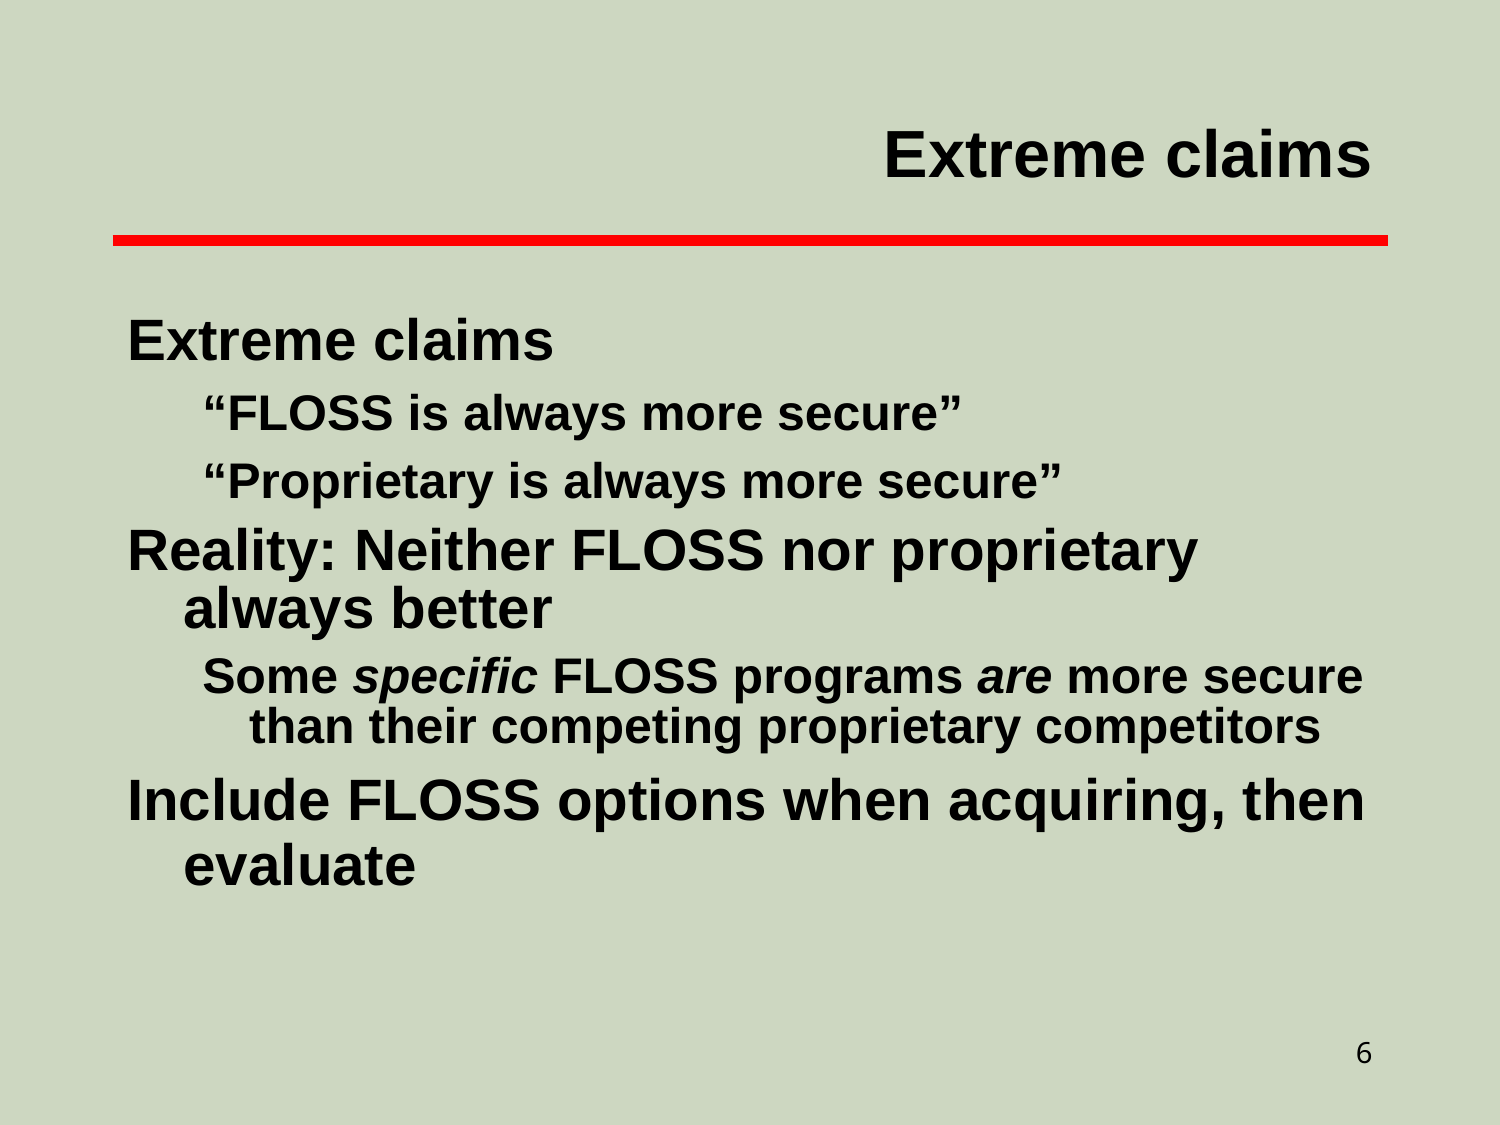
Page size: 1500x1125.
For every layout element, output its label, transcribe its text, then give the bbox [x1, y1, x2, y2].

list Extreme claims “FLOSS is always more secure” “Proprietary is always more secure” Reality: Neither FLOSS nor proprietary always better Some specific FLOSS programs are more secure than their competing proprietary competitors Include FLOSS options when acquiring, then evaluate [112, 299, 1388, 1000]
title Extreme claims [337, 85, 1388, 224]
